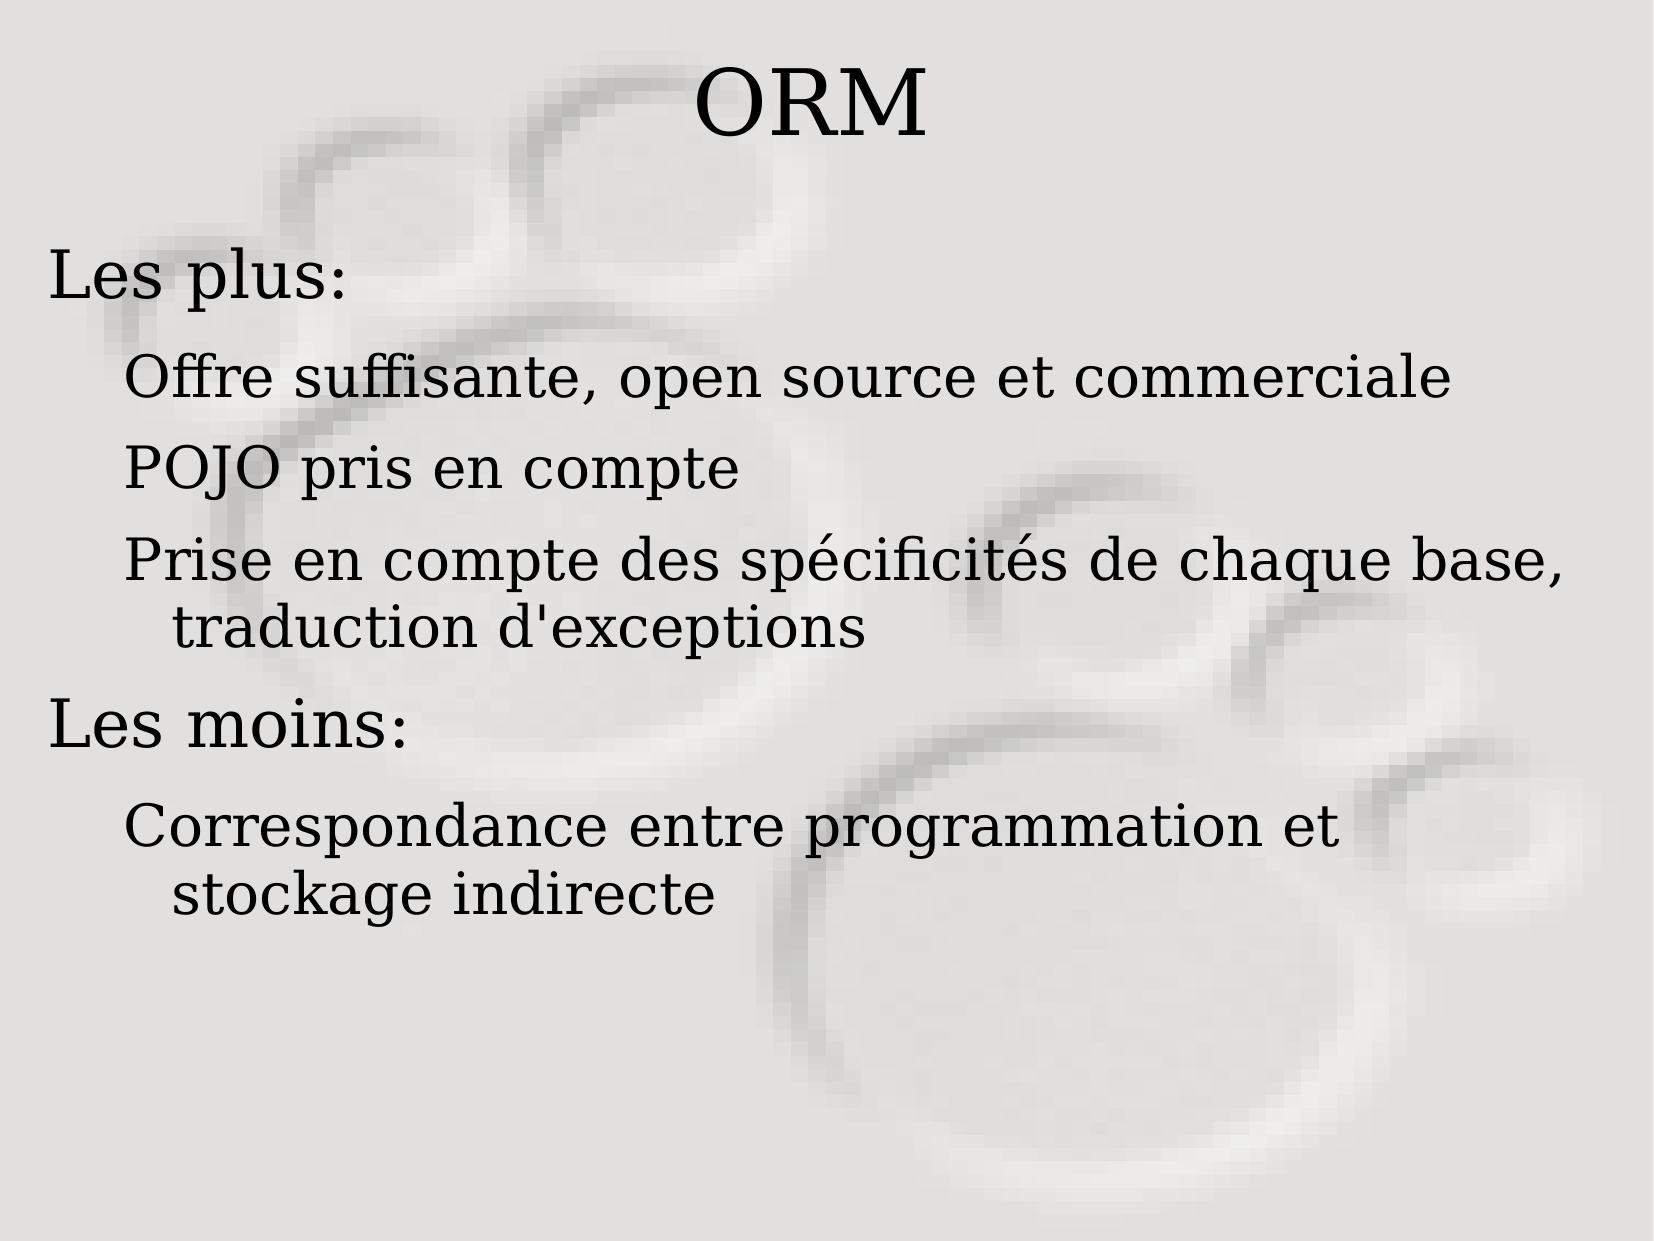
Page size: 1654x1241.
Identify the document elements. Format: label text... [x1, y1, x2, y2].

list Les plus: Offre suffisante, open source et commerciale POJO pris en compte Prise en compte des spécificités de chaque base, traduction d'exceptions Les moins: Correspondance entre programmation et stockage indirecte [29, 236, 1595, 1152]
title ORM [29, 0, 1595, 208]
picture [0, 0, 1654, 1241]
